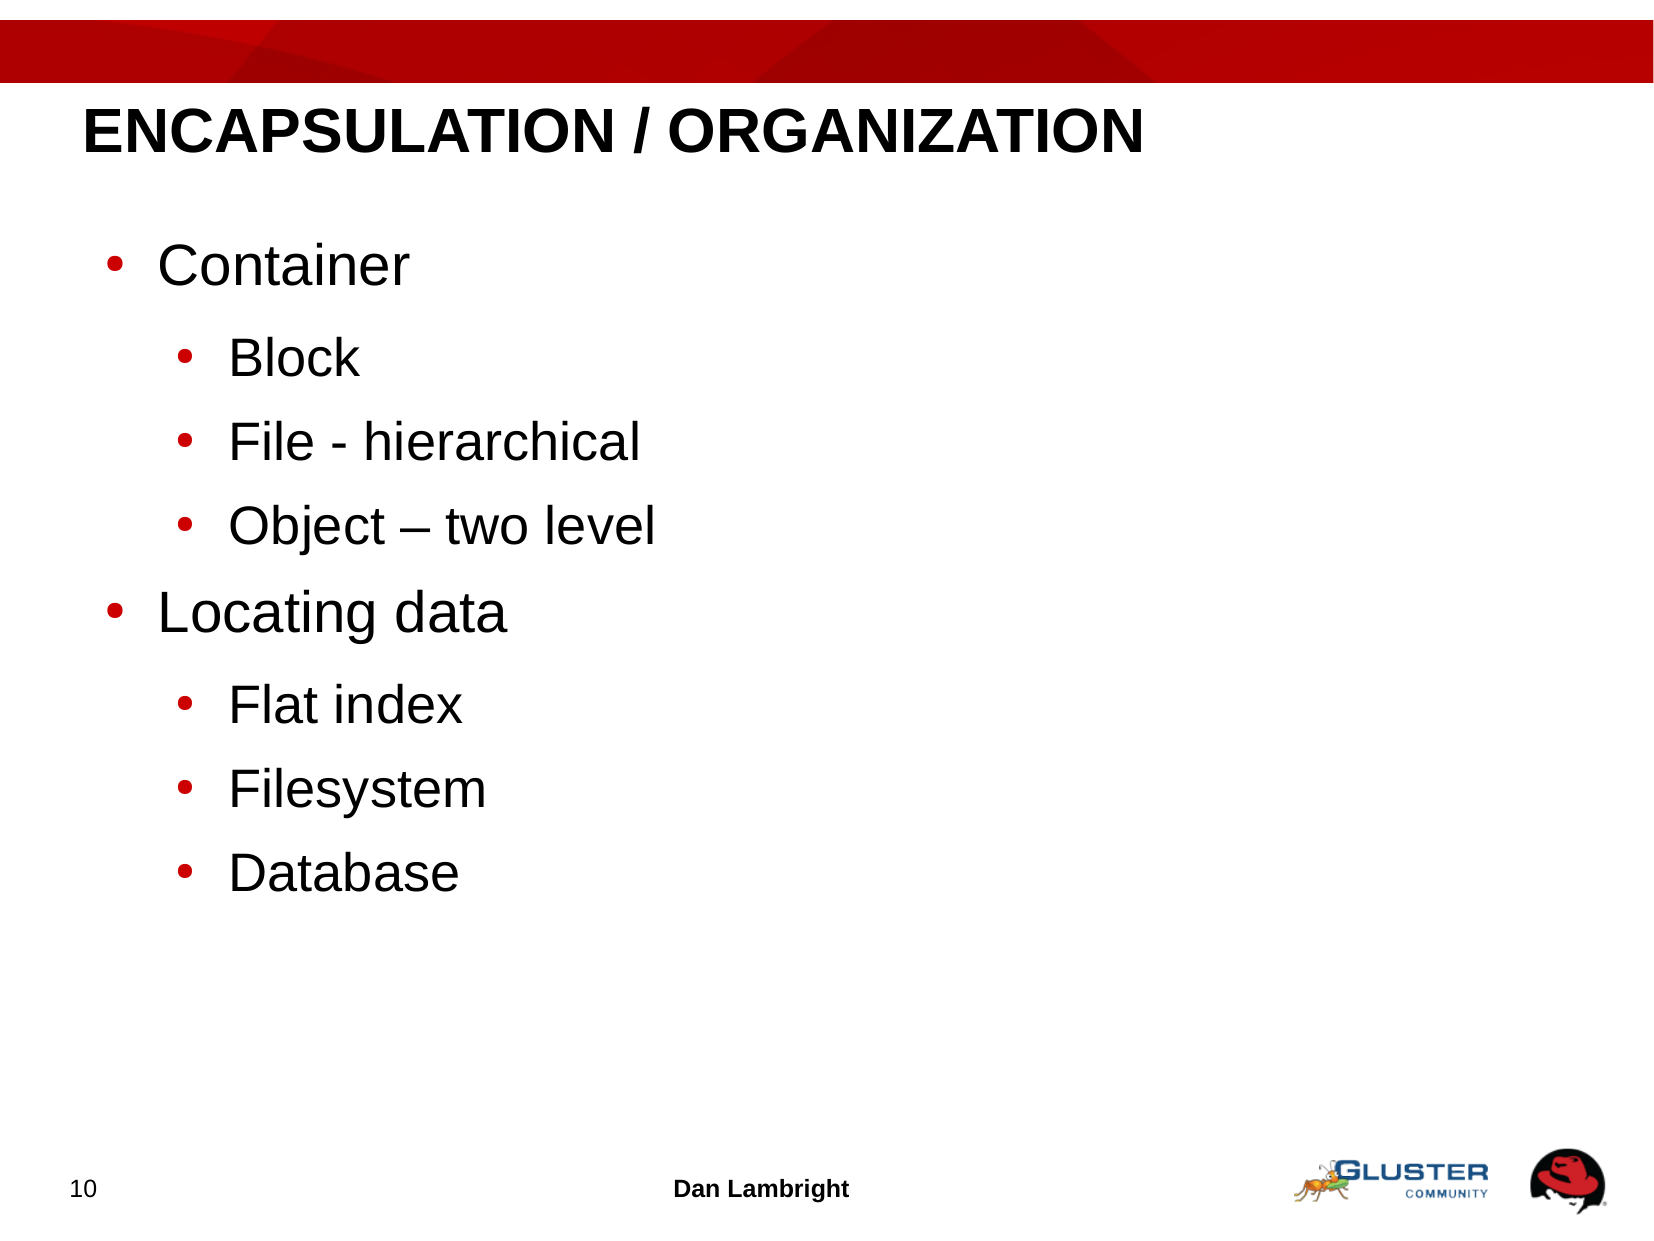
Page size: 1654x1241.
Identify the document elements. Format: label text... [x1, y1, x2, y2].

picture [0, 20, 1654, 83]
title ENCAPSULATION / ORGANIZATION [82, 37, 1571, 226]
picture [1294, 1158, 1488, 1203]
list Container Block File - hierarchical Object – two level Locating data Flat index Filesystem Database [86, 232, 1576, 1027]
picture [1529, 1146, 1613, 1224]
